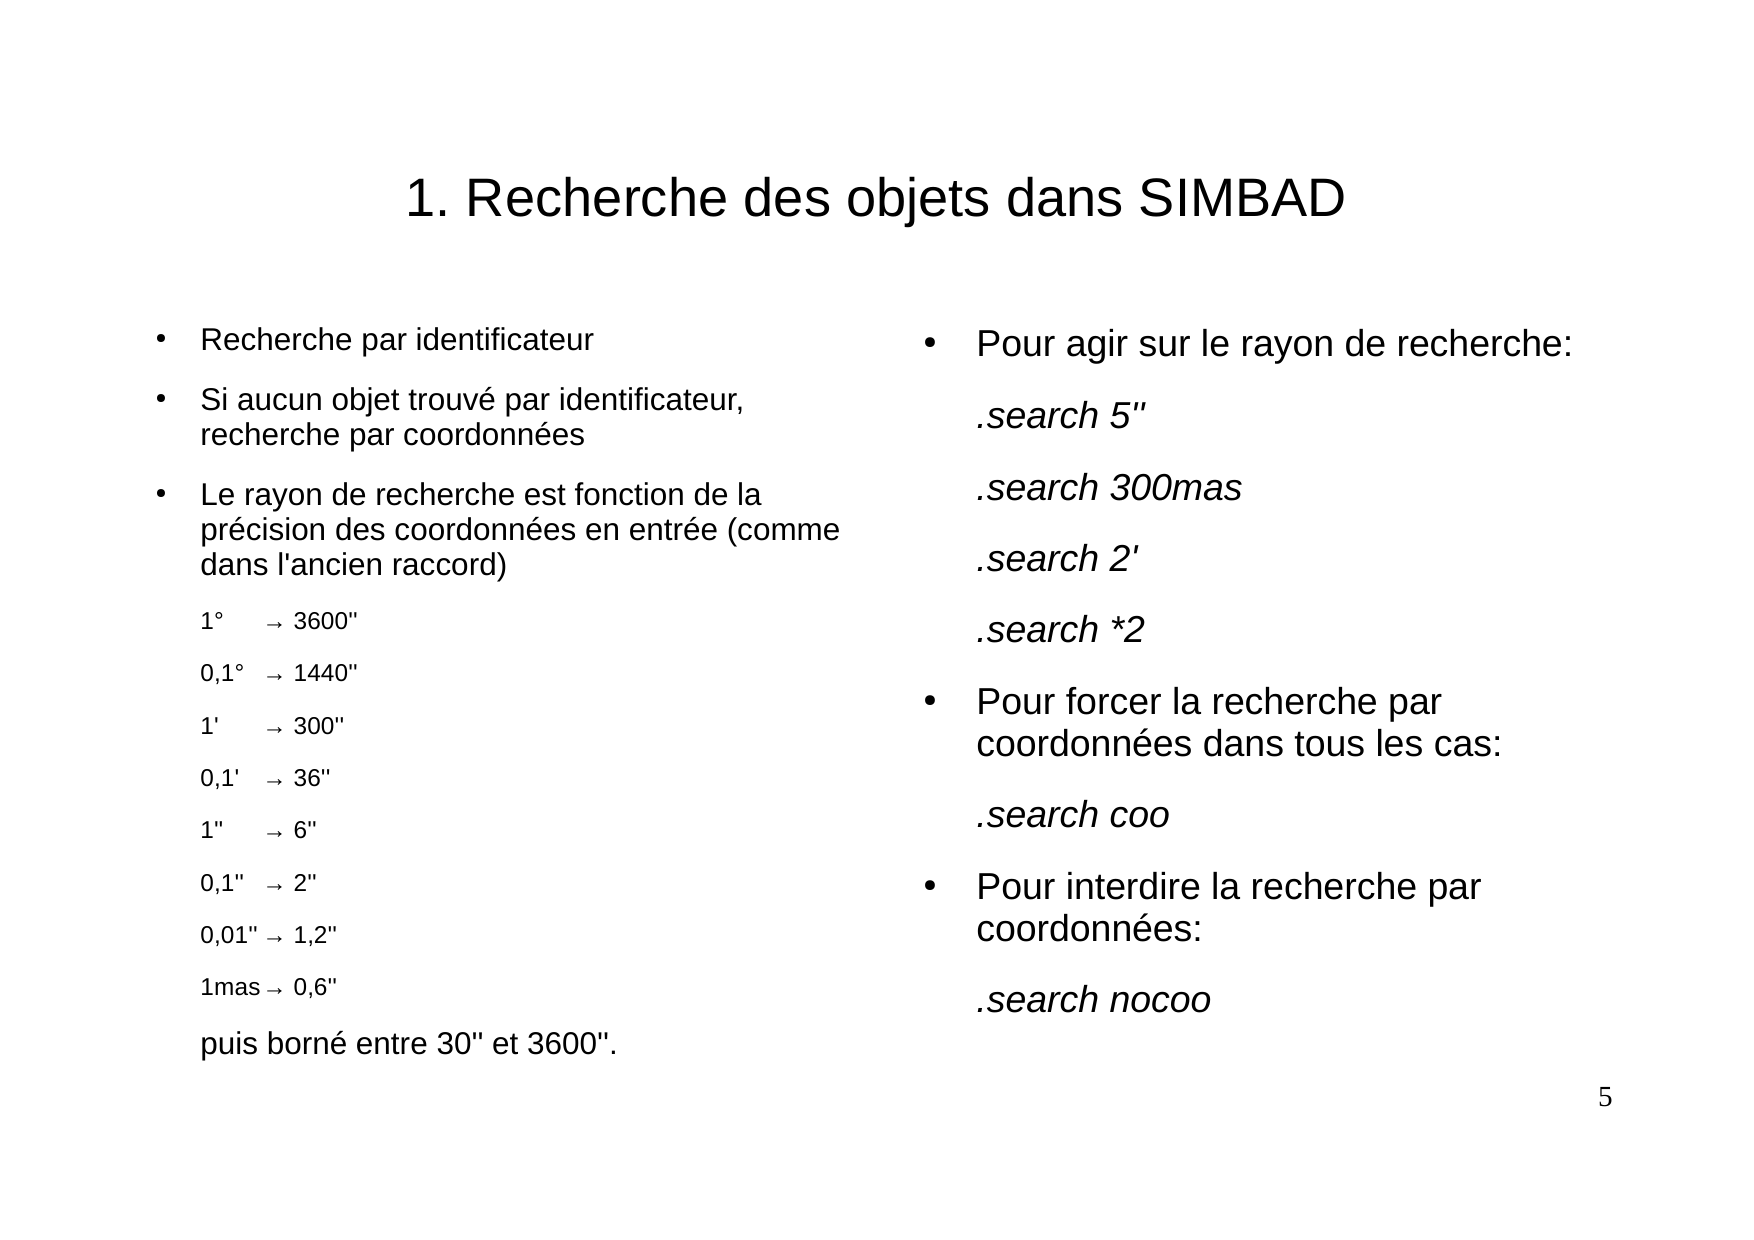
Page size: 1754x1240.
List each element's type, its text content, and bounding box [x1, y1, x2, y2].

list Pour agir sur le rayon de recherche: .search 5'' .search 300mas .search 2' .search *2 Pour forcer la recherche par coordonnées dans tous les cas: .search coo Pour interdire la recherche par coordonnées: .search nocoo [905, 322, 1624, 1063]
list Recherche par identificateur Si aucun objet trouvé par identificateur, recherche par coordonnées Le rayon de recherche est fonction de la précision des coordonnées en entrée (comme dans l'ancien raccord) 1° → 3600'' 0,1° → 1440'' 1' → 300'' 0,1' → 36'' 1'' → 6'' 0,1'' → 2'' 0,01'' → 1,2'' 1mas → 0,6'' puis borné entre 30'' et 3600''. [140, 321, 860, 1062]
title 1. Recherche des objets dans SIMBAD [140, 111, 1614, 284]
